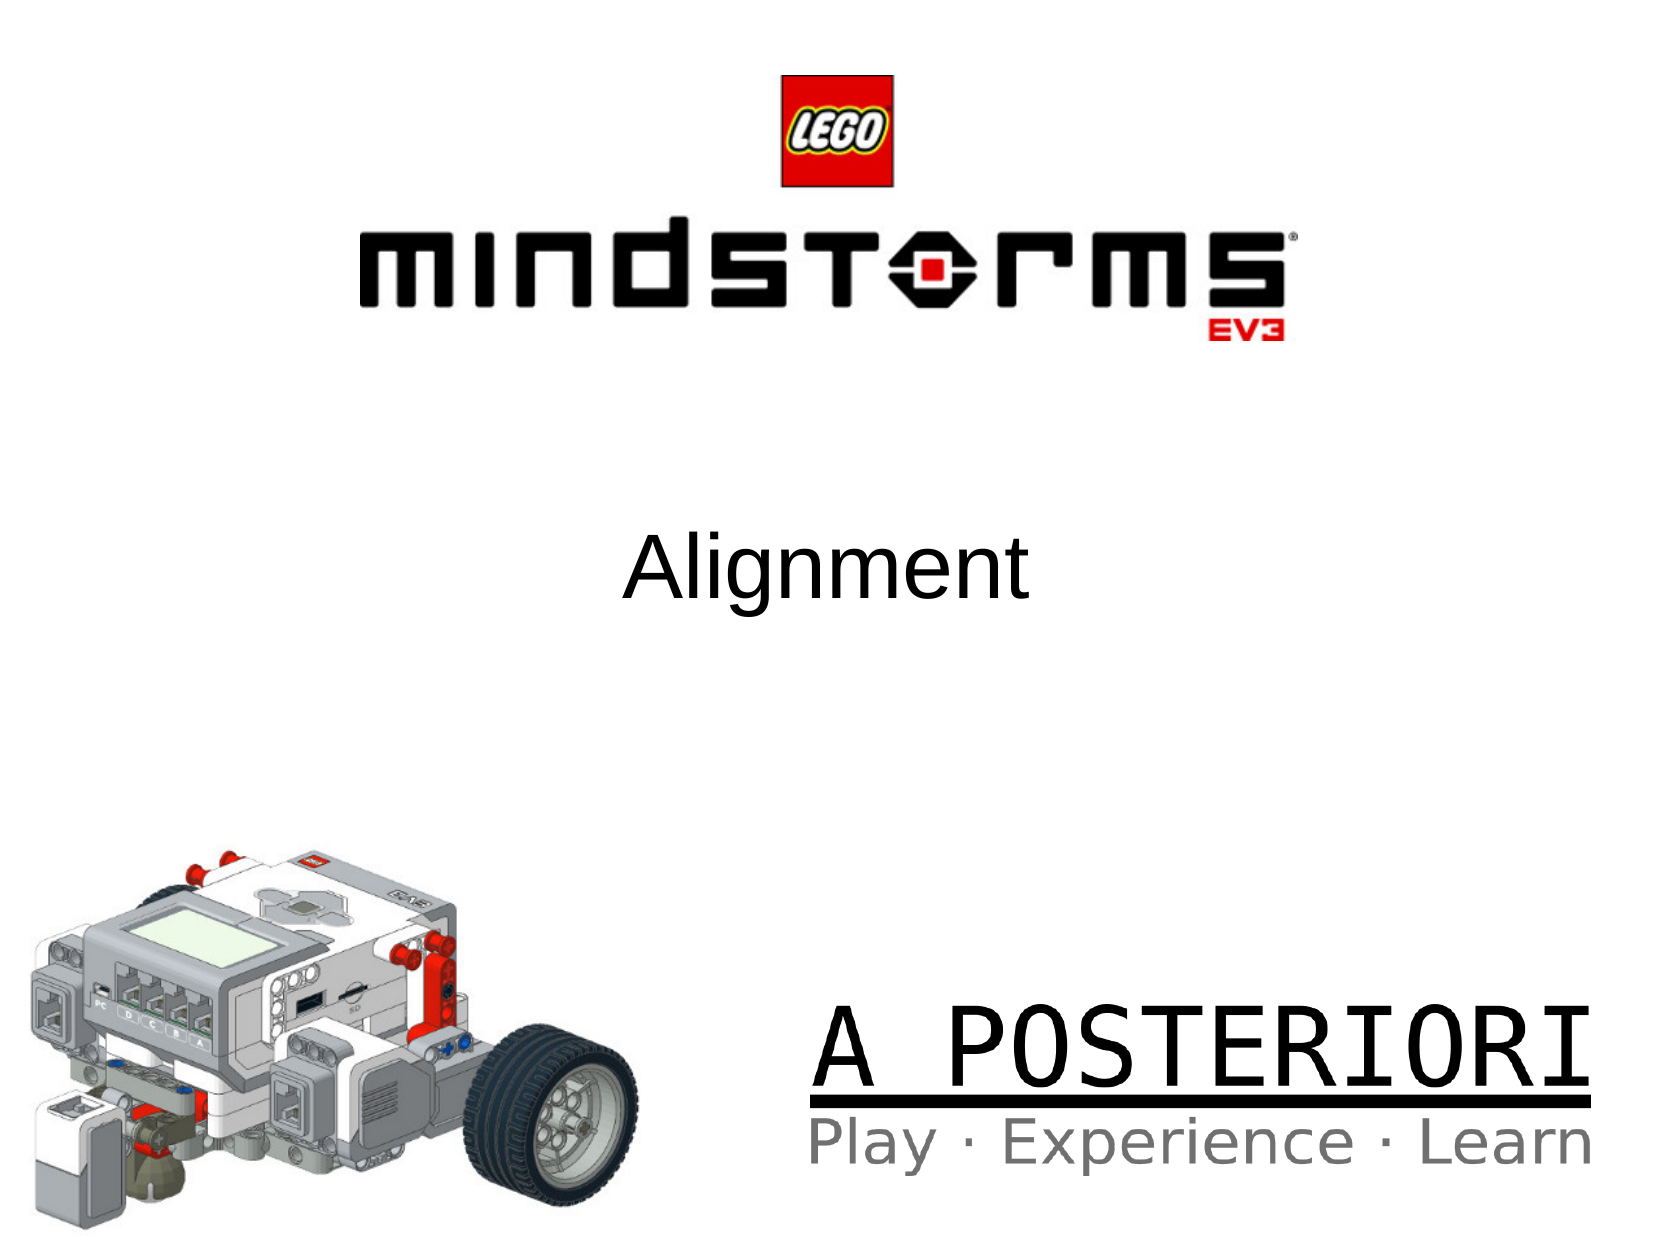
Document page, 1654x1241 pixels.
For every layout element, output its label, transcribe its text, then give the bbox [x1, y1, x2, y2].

title Alignment [82, 361, 1571, 772]
picture [360, 75, 1298, 341]
picture [0, 833, 646, 1236]
picture [810, 1004, 1591, 1176]
